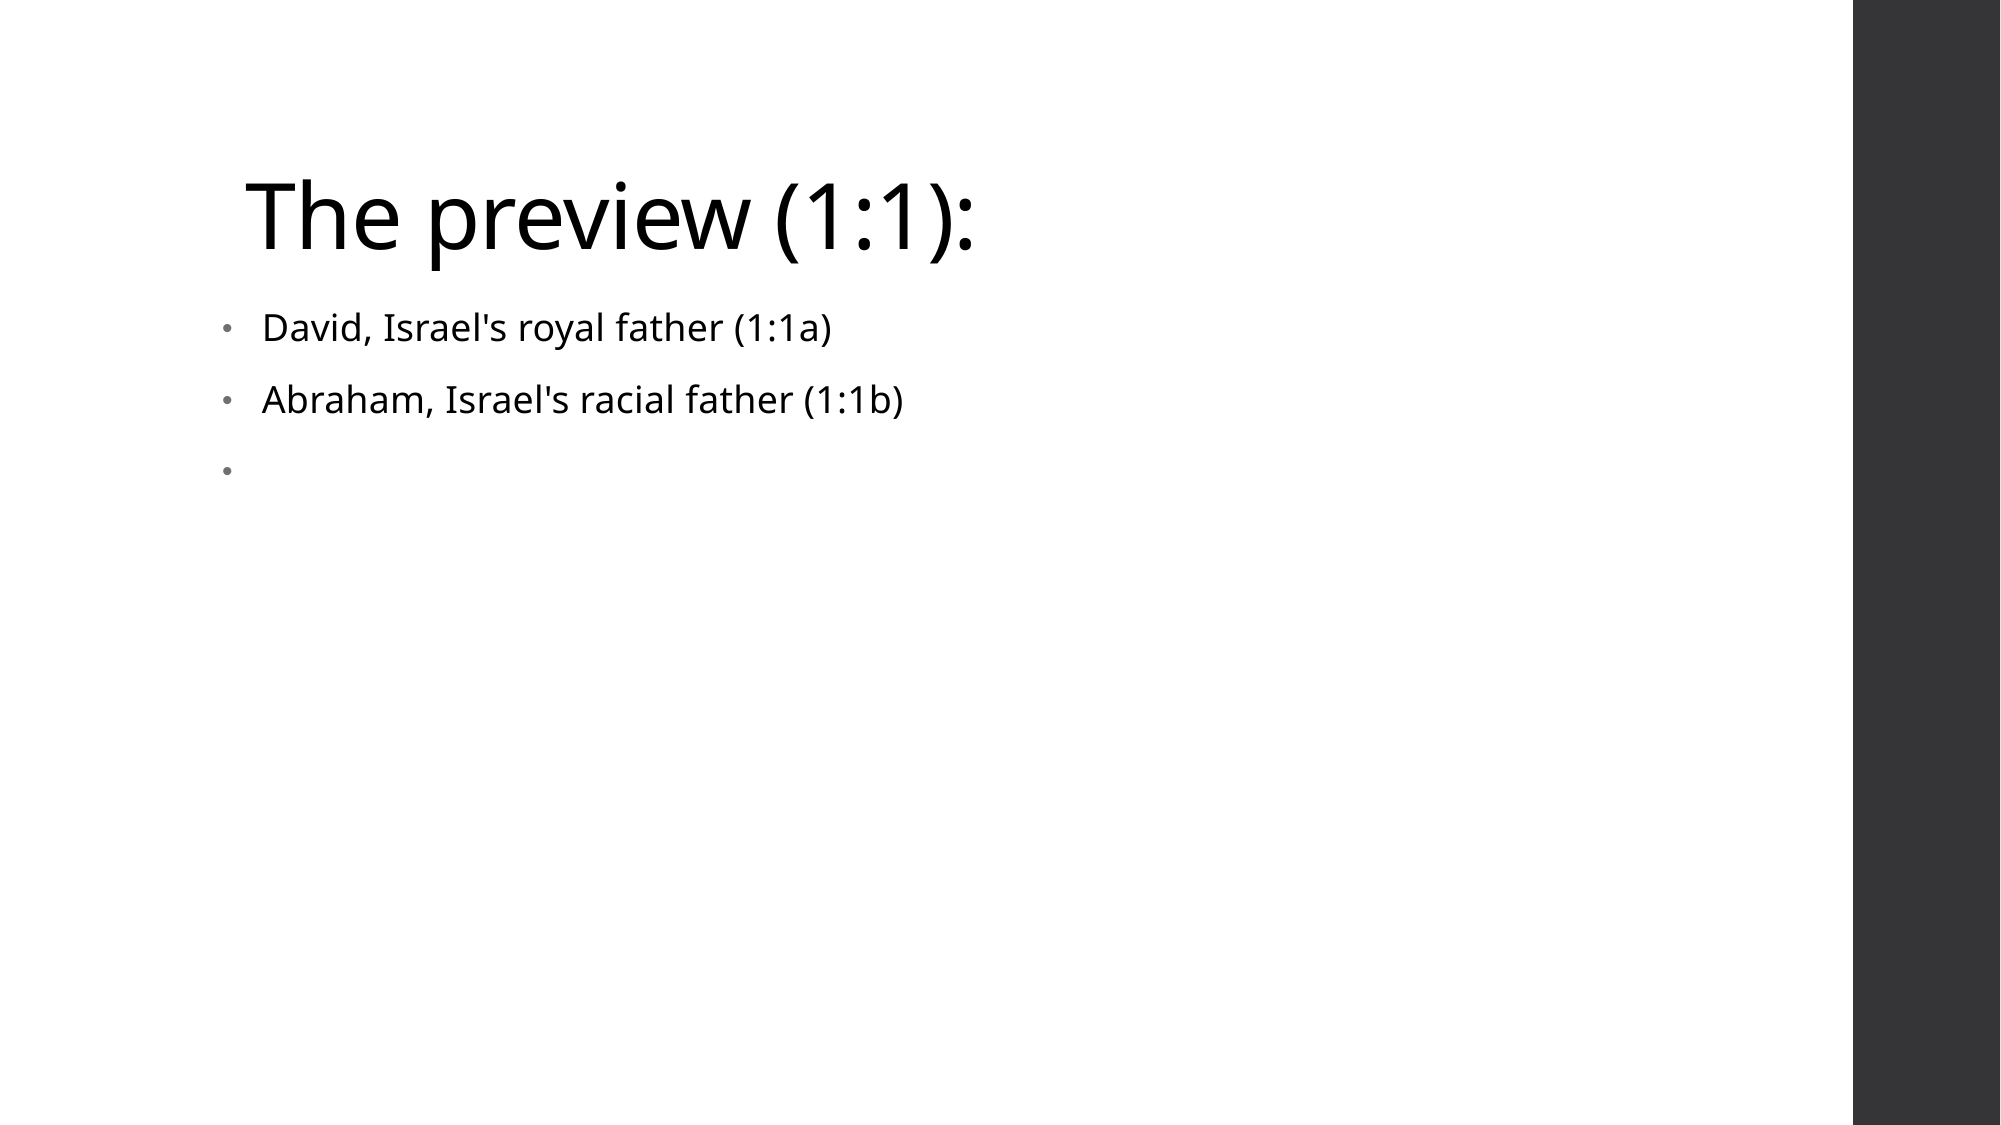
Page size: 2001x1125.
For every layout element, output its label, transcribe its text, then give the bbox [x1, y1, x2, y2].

title The preview (1:1): [206, 60, 1797, 278]
list David, Israel's royal father (1:1a) Abraham, Israel's racial father (1:1b) [206, 299, 1617, 1014]
